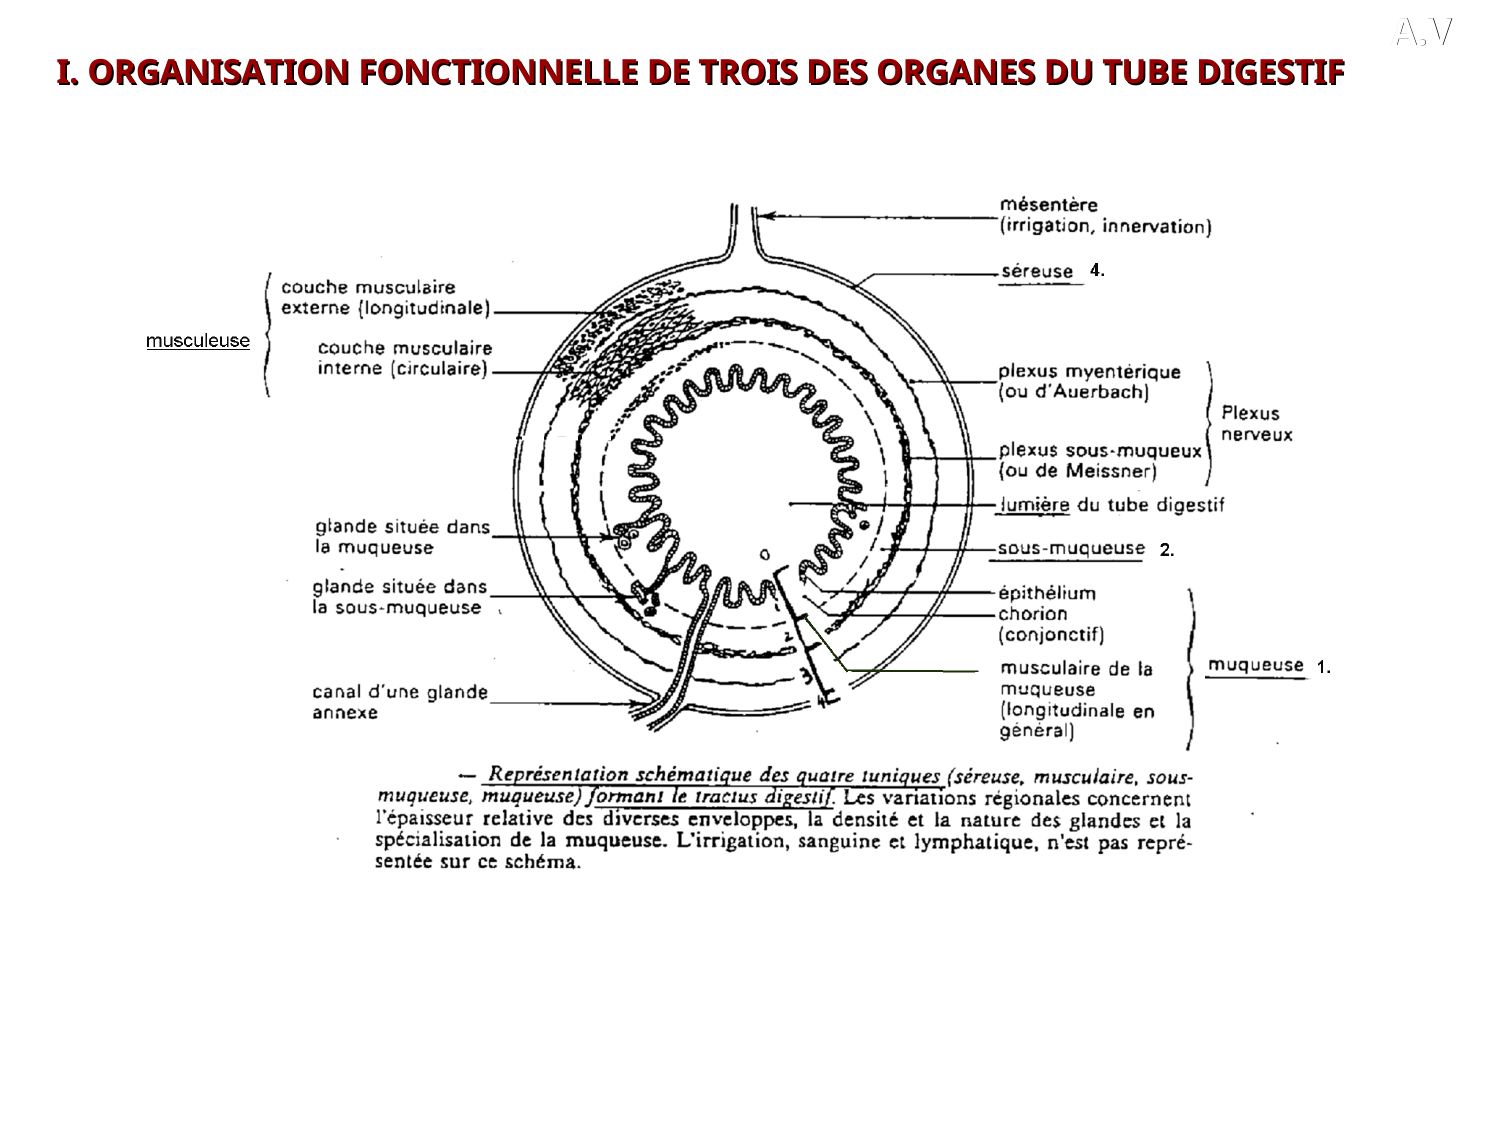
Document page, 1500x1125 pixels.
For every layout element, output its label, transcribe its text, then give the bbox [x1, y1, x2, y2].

text_box A.V [1375, 0, 1500, 61]
subtitle I. ORGANISATION FONCTIONNELLE DE TROIS DES ORGANES DU TUBE DIGESTIF [41, 42, 1377, 114]
picture [147, 137, 1348, 883]
